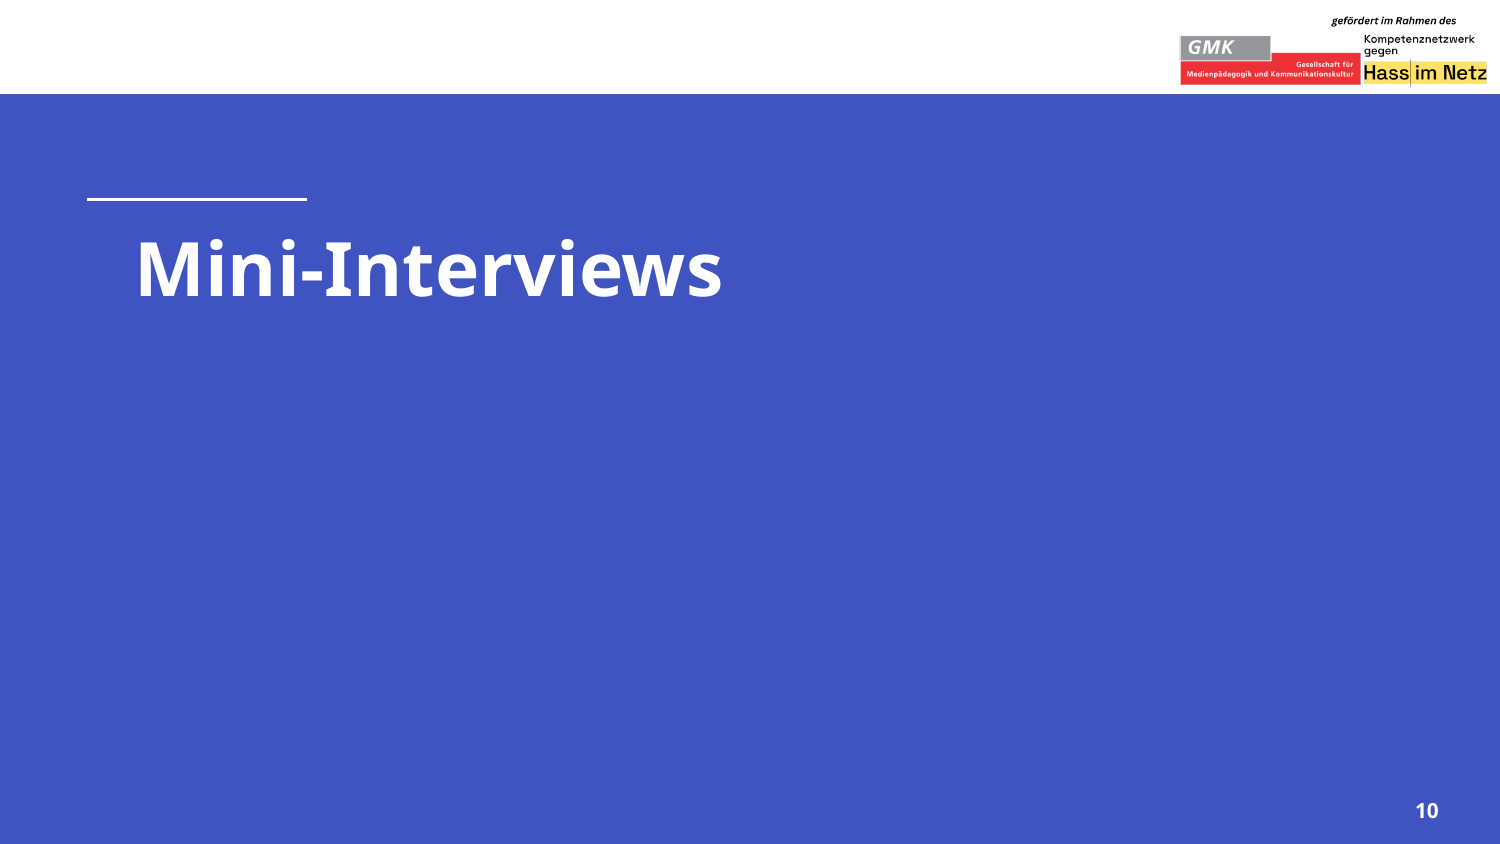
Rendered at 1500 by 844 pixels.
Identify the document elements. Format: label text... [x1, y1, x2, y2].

title Mini-Interviews [119, 216, 1381, 466]
text_box 10 [1400, 779, 1491, 844]
